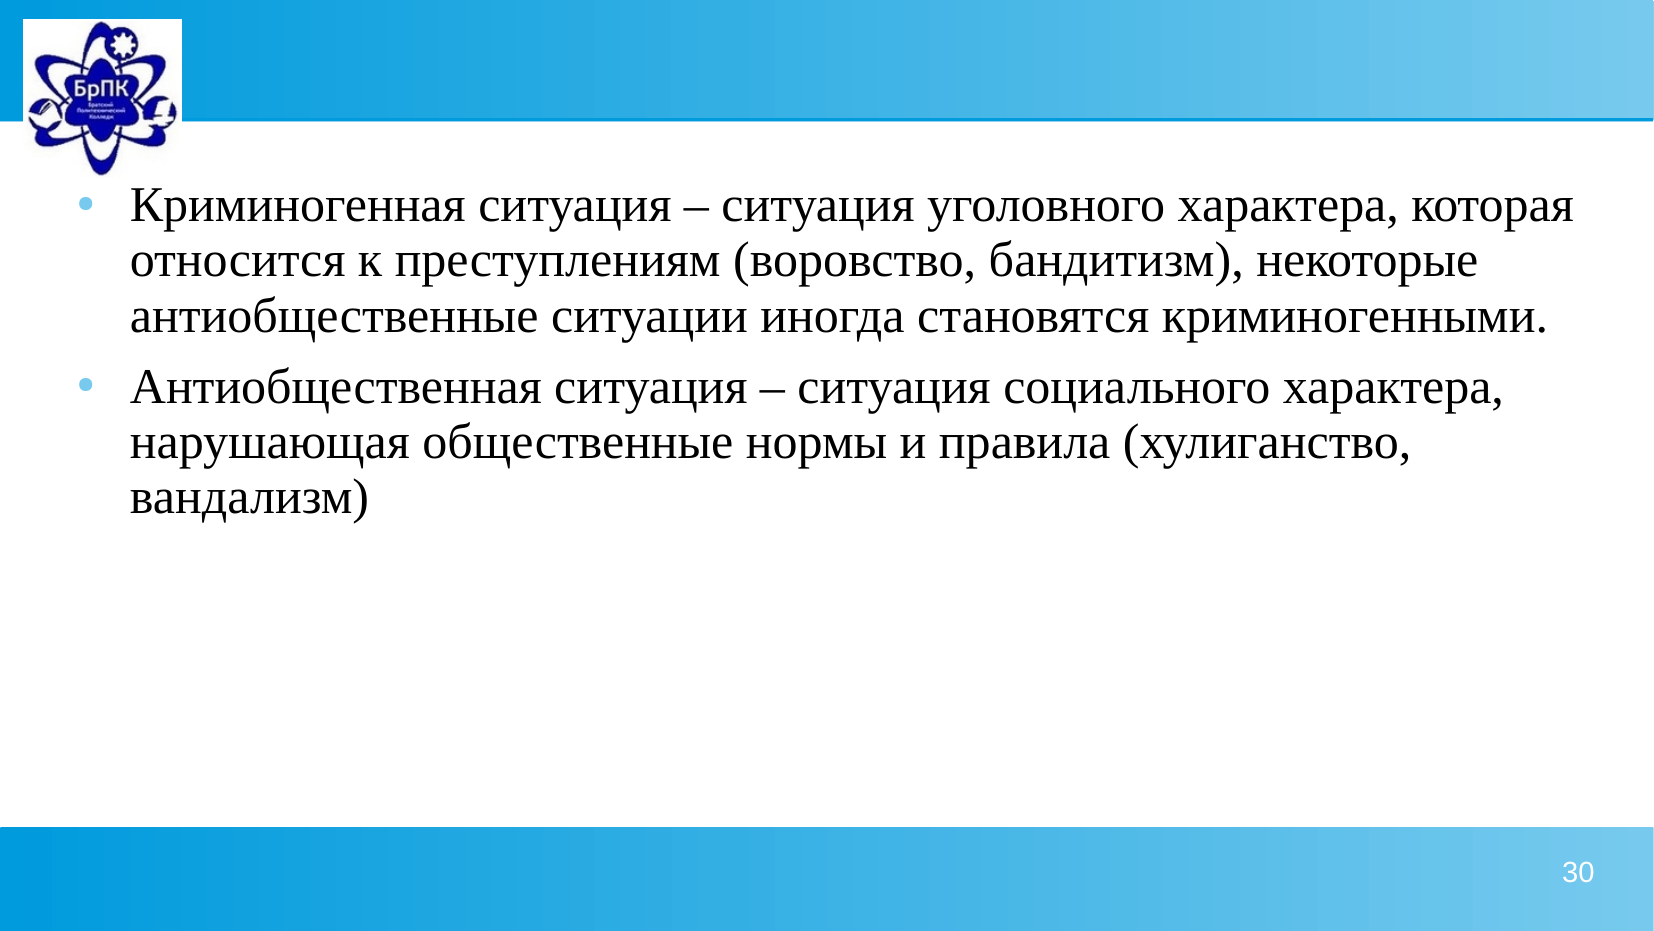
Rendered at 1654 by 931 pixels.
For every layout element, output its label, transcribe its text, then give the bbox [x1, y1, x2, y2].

list Криминогенная ситуация – ситуация уголовного характера, которая относится к преступлениям (воровство, бандитизм), некоторые антиобщественные ситуации иногда становятся криминогенными. Антиобщественная ситуация – ситуация социального характера, нарушающая общественные нормы и правила (хулиганство, вандализм) [59, 177, 1595, 768]
picture [23, 20, 182, 178]
